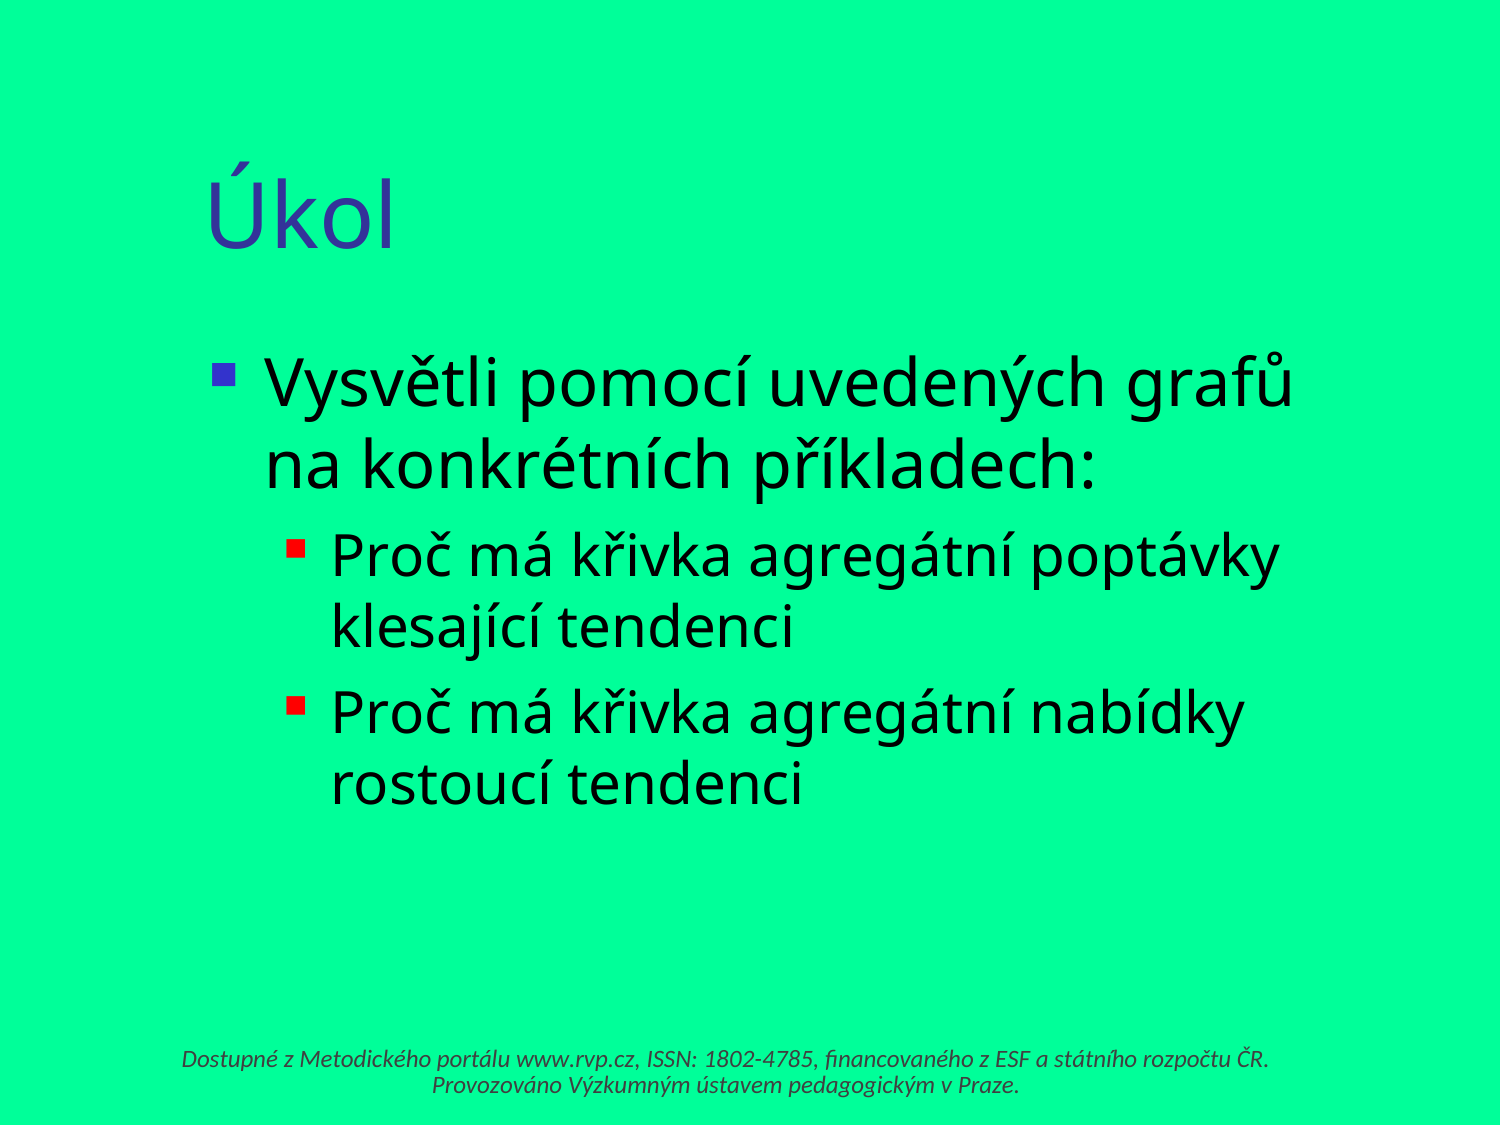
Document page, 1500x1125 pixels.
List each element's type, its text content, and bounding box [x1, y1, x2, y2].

text_box Dostupné z Metodického portálu www.rvp.cz, ISSN: 1802-4785, financovaného z ESF a státního rozpočtu ČR. Provozováno Výzkumným ústavem pedagogickým v Praze. [105, 1042, 1348, 1103]
list Vysvětli pomocí uvedených grafů na konkrétních příkladech: Proč má křivka agregátní poptávky klesající tendenci Proč má křivka agregátní nabídky rostoucí tendenci [193, 331, 1469, 1032]
title Úkol [188, 35, 1467, 276]
